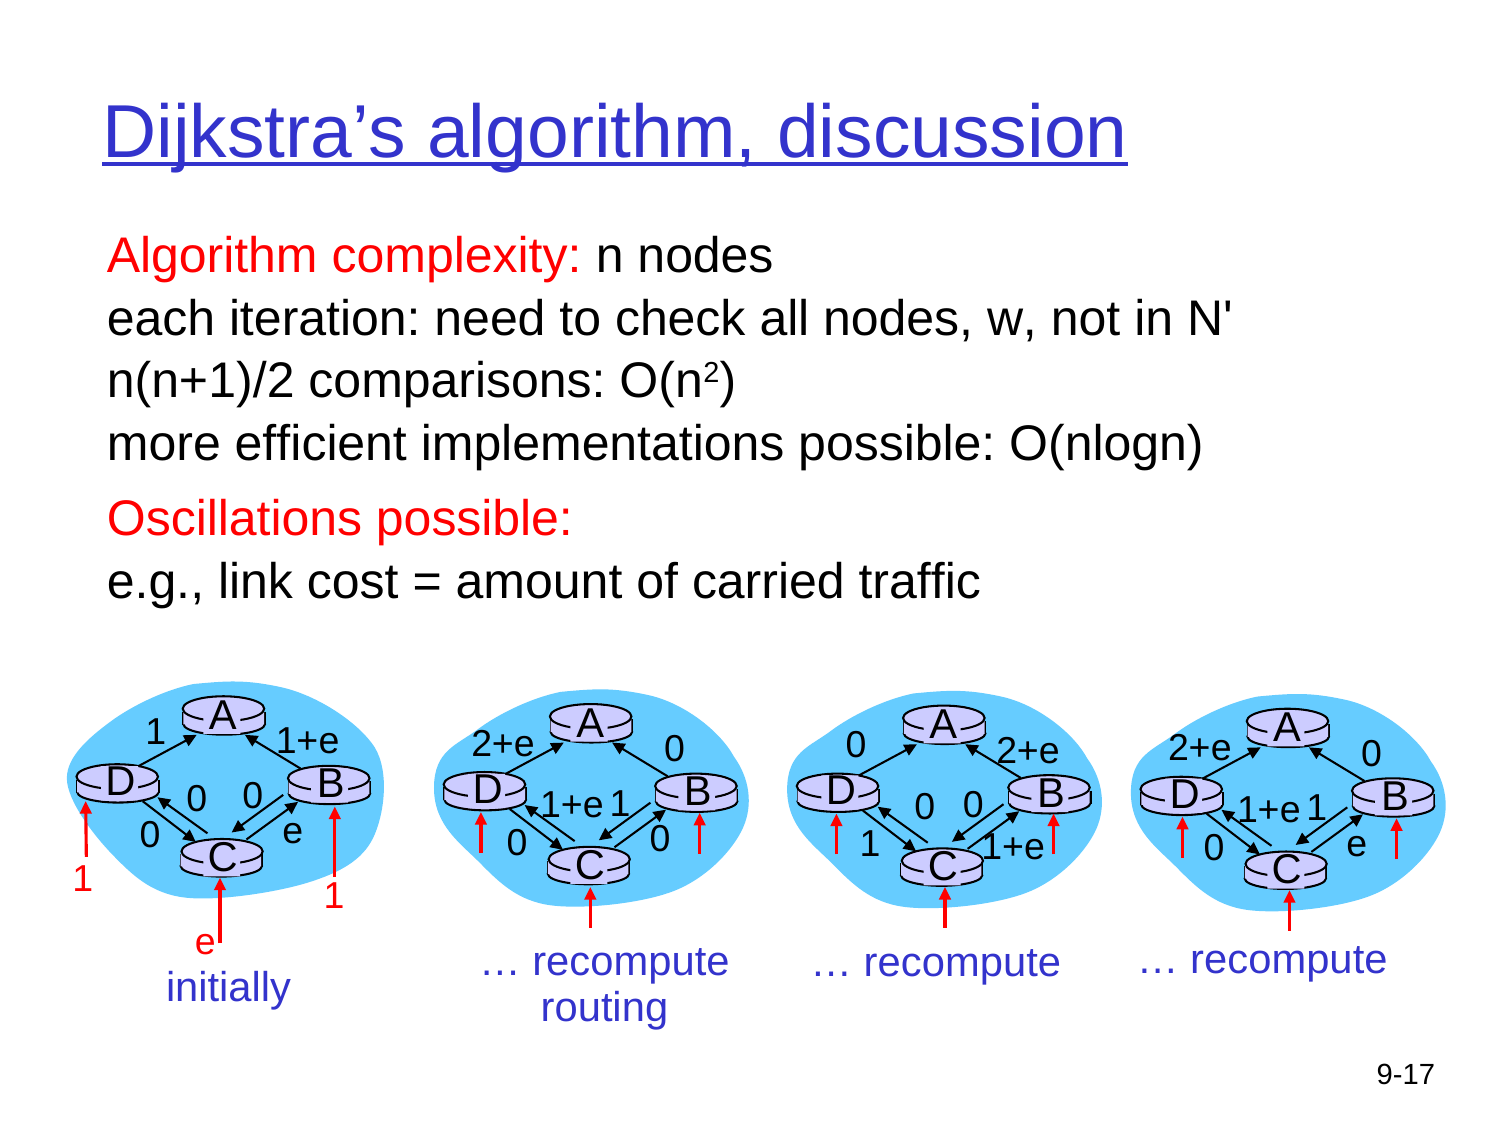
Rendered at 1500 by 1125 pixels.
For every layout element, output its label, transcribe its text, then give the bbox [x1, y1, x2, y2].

text_box [1243, 839, 1256, 845]
text_box [433, 744, 589, 907]
text_box D [1154, 777, 1215, 825]
text_box 0 [1188, 818, 1240, 876]
text_box [66, 709, 130, 812]
text_box [1215, 753, 1366, 818]
text_box B [1044, 781, 1057, 791]
text_box A [194, 683, 252, 746]
text_box 0 [124, 805, 176, 864]
text_box A [1258, 696, 1316, 759]
text_box 1+e [966, 817, 1060, 875]
text_box [204, 681, 336, 742]
text_box [900, 836, 913, 842]
text_box B [690, 779, 703, 789]
text_box [570, 689, 699, 763]
text_box B [669, 760, 727, 823]
text_box … recompute [795, 931, 1077, 994]
text_box e [267, 801, 318, 860]
text_box 2+e [1153, 718, 1247, 777]
text_box 0 [1346, 724, 1397, 782]
text_box D [90, 750, 151, 813]
text_box 0 [171, 769, 222, 828]
text_box C [913, 835, 974, 898]
text_box … recompute [1122, 928, 1403, 991]
text_box [1316, 837, 1328, 845]
text_box 0 [649, 719, 700, 778]
text_box B [323, 771, 336, 781]
text_box 0 [948, 776, 999, 834]
list Algorithm complexity: n nodes each iteration: need to check all nodes, w, not in N' n(n+1)/2 comparisons: O(n2) more efficient implementations possible: O(nlogn) Oscillations possible: e.g., link cost = amount of carried traffic [92, 224, 1405, 660]
text_box C [192, 826, 253, 888]
text_box … recompute routing [464, 929, 745, 1039]
text_box [336, 725, 384, 866]
text_box 1 [130, 703, 182, 761]
text_box [502, 691, 561, 743]
text_box 1 [594, 774, 646, 832]
text_box [141, 683, 194, 735]
text_box 1 [308, 866, 360, 925]
text_box [244, 825, 263, 832]
text_box B [1388, 797, 1403, 807]
text_box 0 [634, 809, 686, 868]
text_box B [323, 784, 338, 794]
text_box [279, 770, 302, 801]
text_box B [690, 792, 705, 802]
text_box [1060, 741, 1102, 874]
text_box [871, 750, 981, 820]
text_box [222, 815, 333, 898]
title Dijkstra’s algorithm, discussion [87, 37, 1363, 225]
text_box 1 [1291, 779, 1343, 837]
text_box [592, 719, 749, 907]
text_box e [1331, 814, 1383, 872]
text_box [856, 693, 914, 761]
text_box [518, 748, 669, 813]
text_box B [1366, 765, 1424, 828]
text_box [1200, 696, 1258, 747]
text_box 0 [830, 715, 882, 774]
text_box [181, 828, 192, 832]
text_box [1130, 748, 1288, 912]
text_box 2+e [456, 714, 550, 772]
text_box 0 [491, 813, 543, 872]
text_box [999, 779, 1022, 817]
text_box 1 [57, 849, 108, 907]
text_box D [457, 772, 518, 820]
text_box 1 [844, 815, 896, 873]
text_box 0 [899, 777, 951, 836]
text_box e [180, 912, 231, 956]
text_box [619, 832, 632, 841]
text_box [546, 834, 560, 841]
text_box [88, 813, 218, 899]
text_box B [1044, 794, 1059, 804]
text_box B [1022, 761, 1080, 824]
text_box [151, 740, 261, 826]
text_box 1+e [261, 711, 355, 770]
text_box 1+e [1222, 780, 1316, 839]
text_box [787, 731, 943, 909]
text_box A [561, 691, 619, 754]
text_box B [302, 752, 360, 815]
text_box 0 [227, 766, 279, 825]
text_box [1263, 694, 1446, 911]
text_box [947, 875, 1058, 908]
text_box C [1256, 838, 1317, 901]
text_box initially [151, 956, 307, 1019]
text_box 2+e [981, 721, 1075, 779]
text_box B [1388, 784, 1401, 794]
text_box A [914, 693, 972, 756]
text_box C [560, 833, 620, 896]
text_box D [810, 759, 871, 822]
text_box 1+e [525, 776, 619, 834]
text_box [918, 690, 1053, 752]
